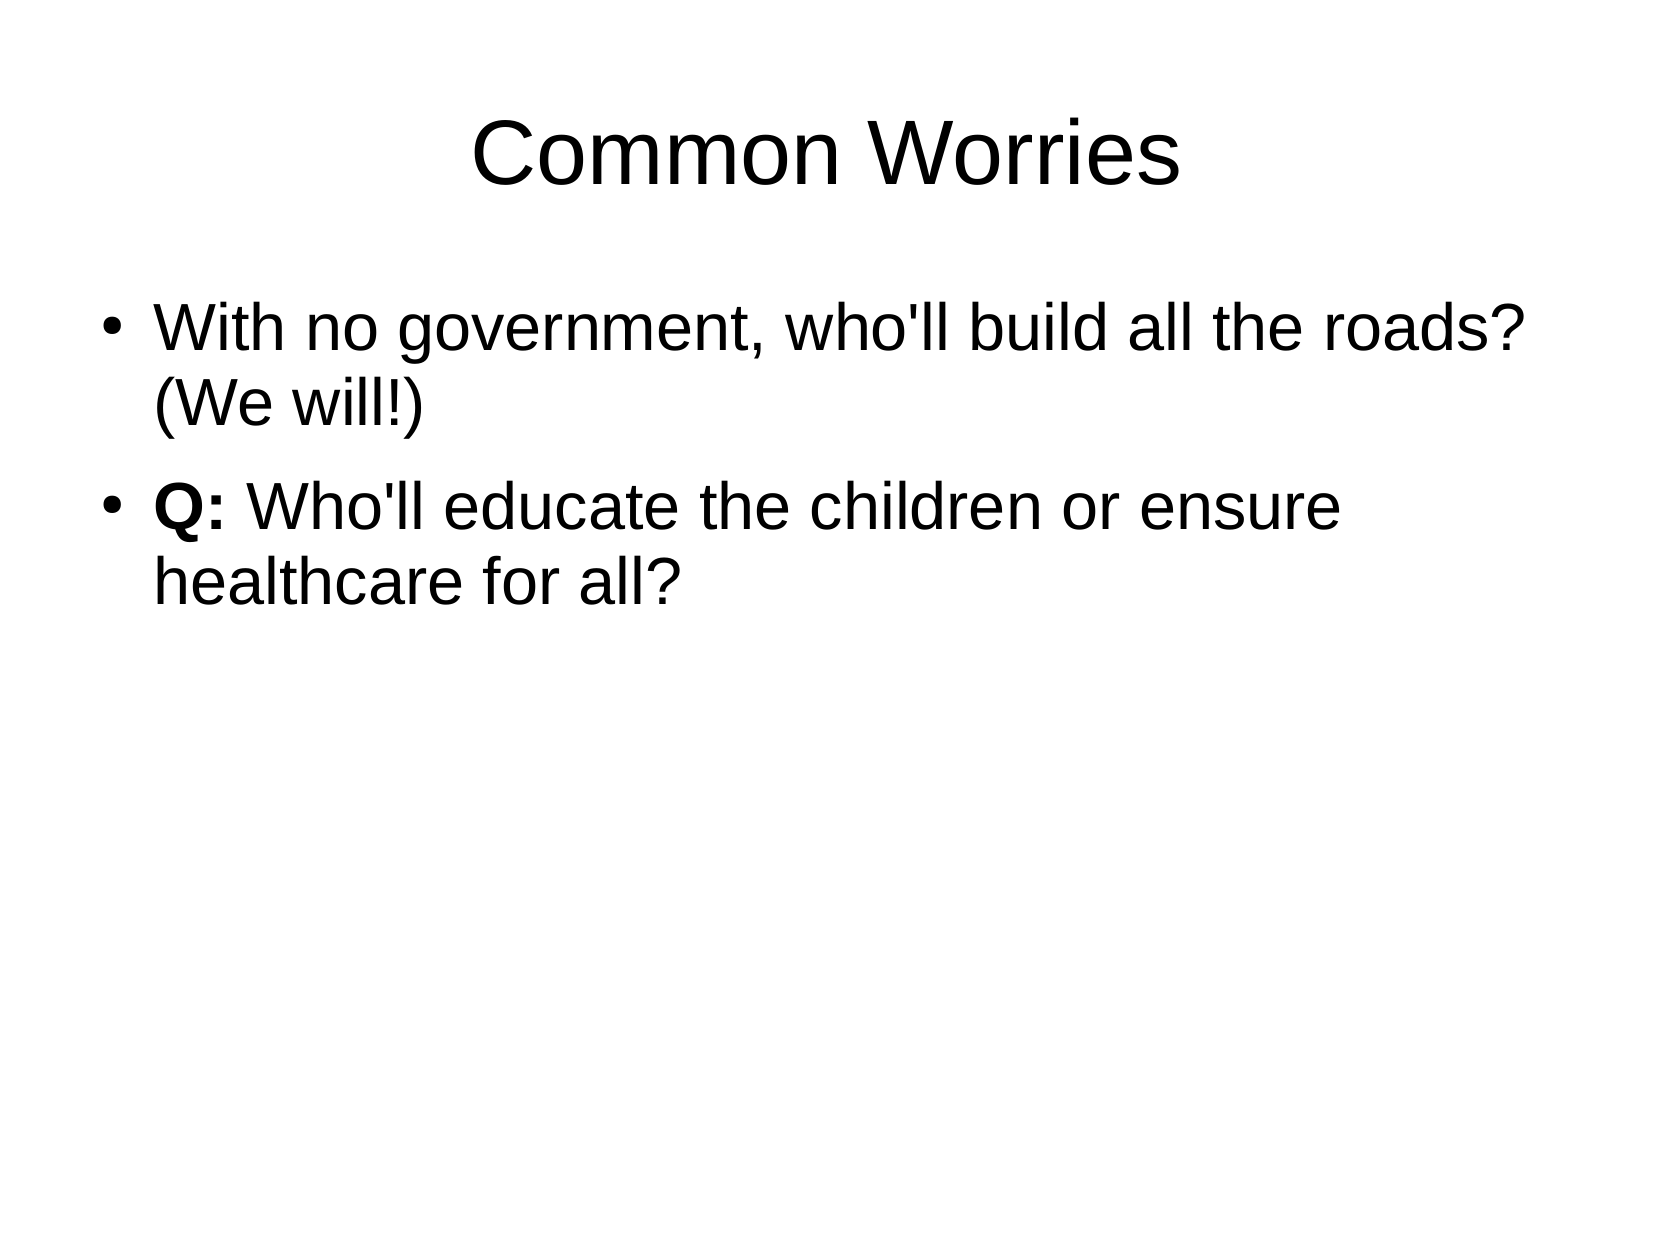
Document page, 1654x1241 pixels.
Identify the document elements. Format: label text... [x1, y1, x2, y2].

title Common Worries [82, 56, 1571, 250]
list With no government, who'll build all the roads? (We will!) Q: Who'll educate the children or ensure healthcare for all? [82, 290, 1571, 1094]
